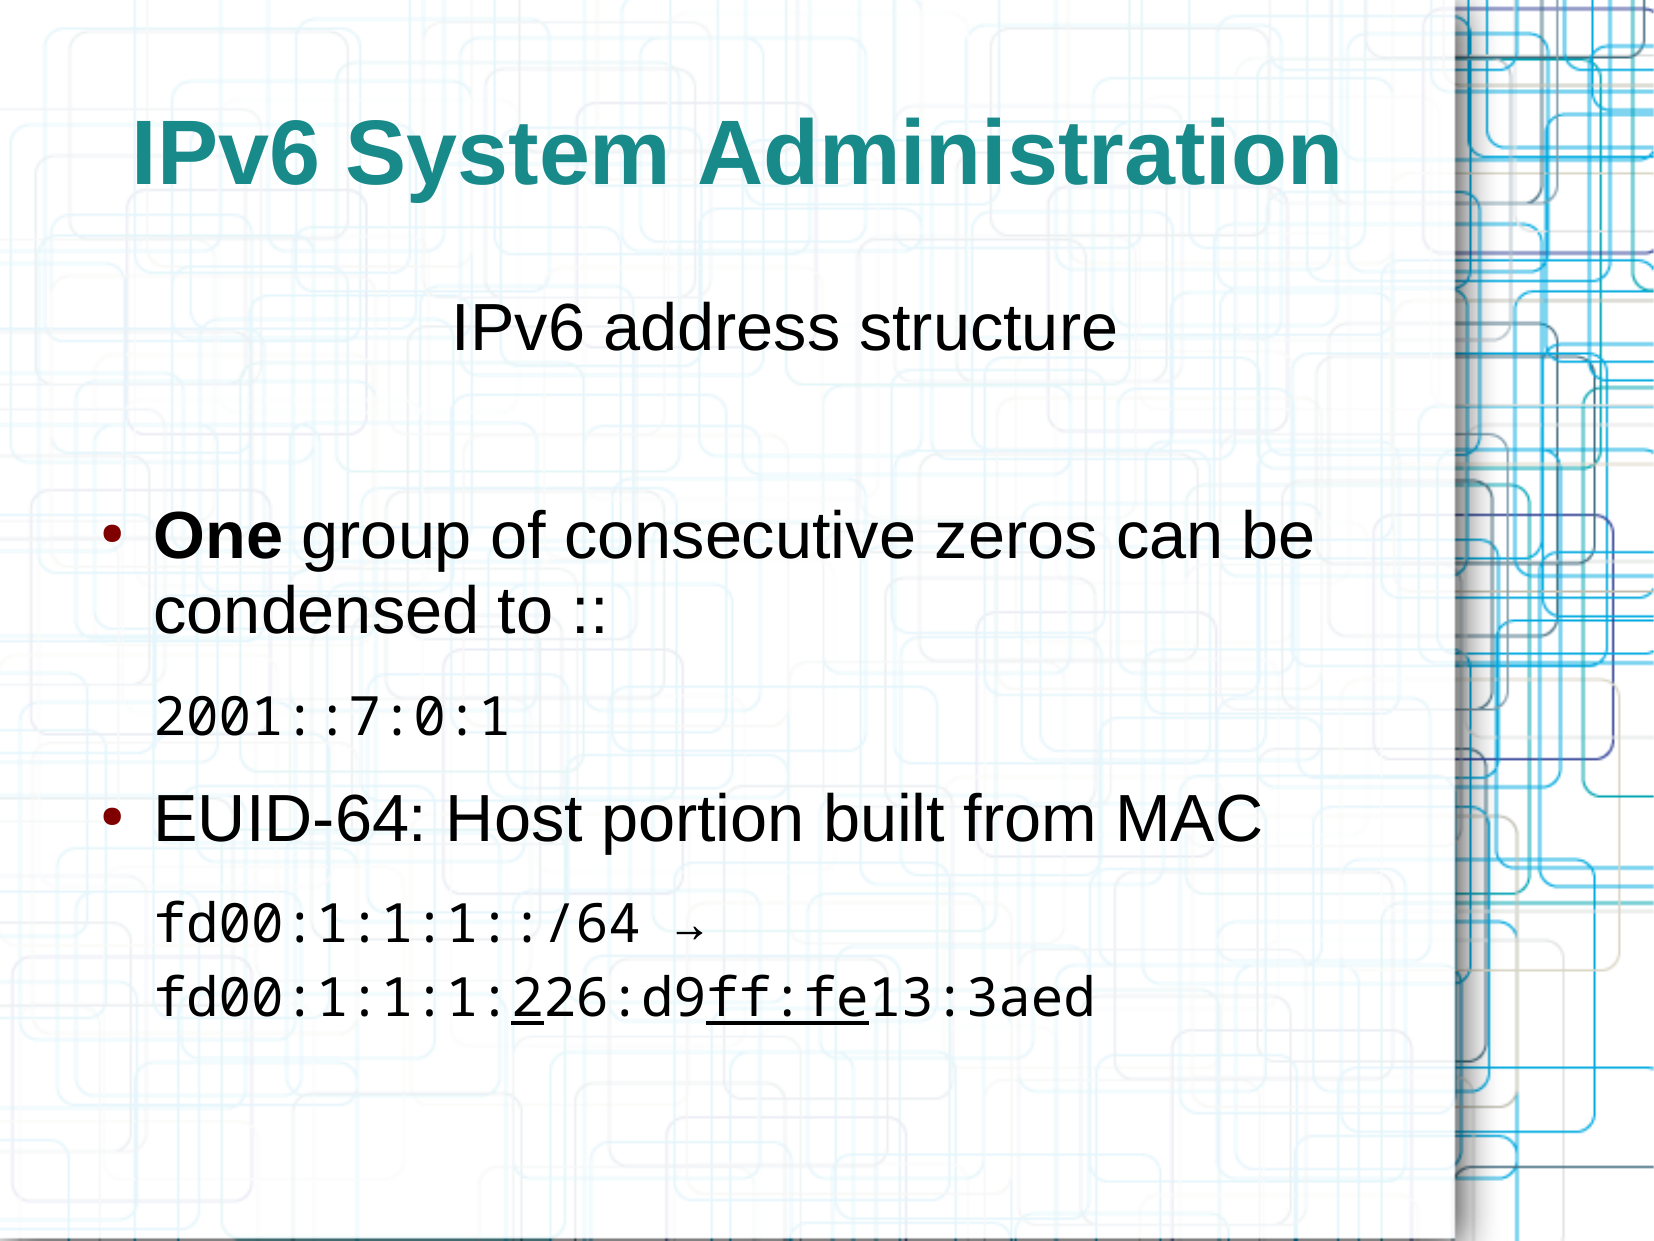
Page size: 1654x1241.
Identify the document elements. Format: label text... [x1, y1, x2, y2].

picture [0, 0, 1654, 1241]
list IPv6 address structure One group of consecutive zeros can be condensed to :: 2001::7:0:1 EUID-64: Host portion built from MAC fd00:1:1:1::/64 → fd00:1:1:1:226:d9ff:fe13:3aed [82, 290, 1418, 1109]
title IPv6 System Administration [59, 49, 1418, 257]
